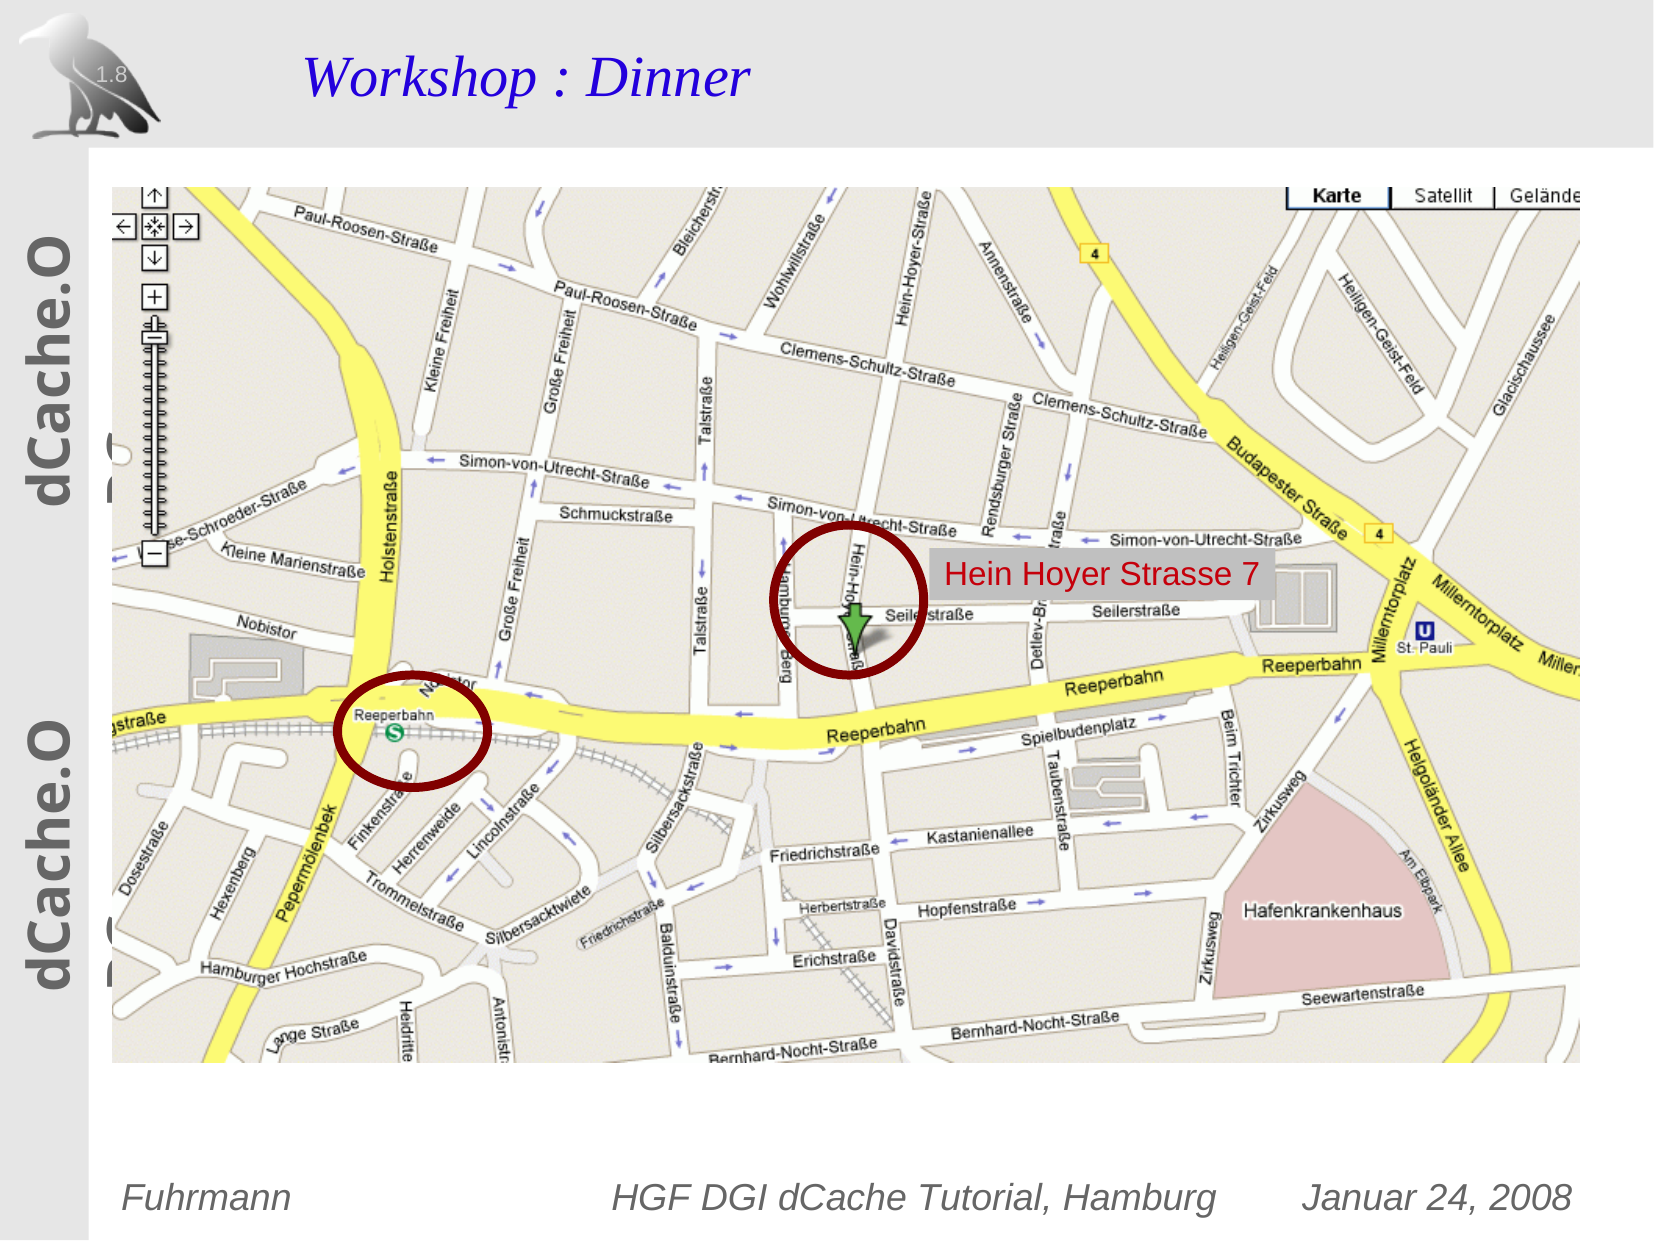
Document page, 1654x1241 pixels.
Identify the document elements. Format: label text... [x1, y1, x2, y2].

picture [112, 187, 1580, 1063]
picture [19, 13, 161, 139]
text_box Hein Hoyer Strasse 7 [929, 548, 1276, 601]
text_box Workshop : Dinner [286, 37, 767, 117]
